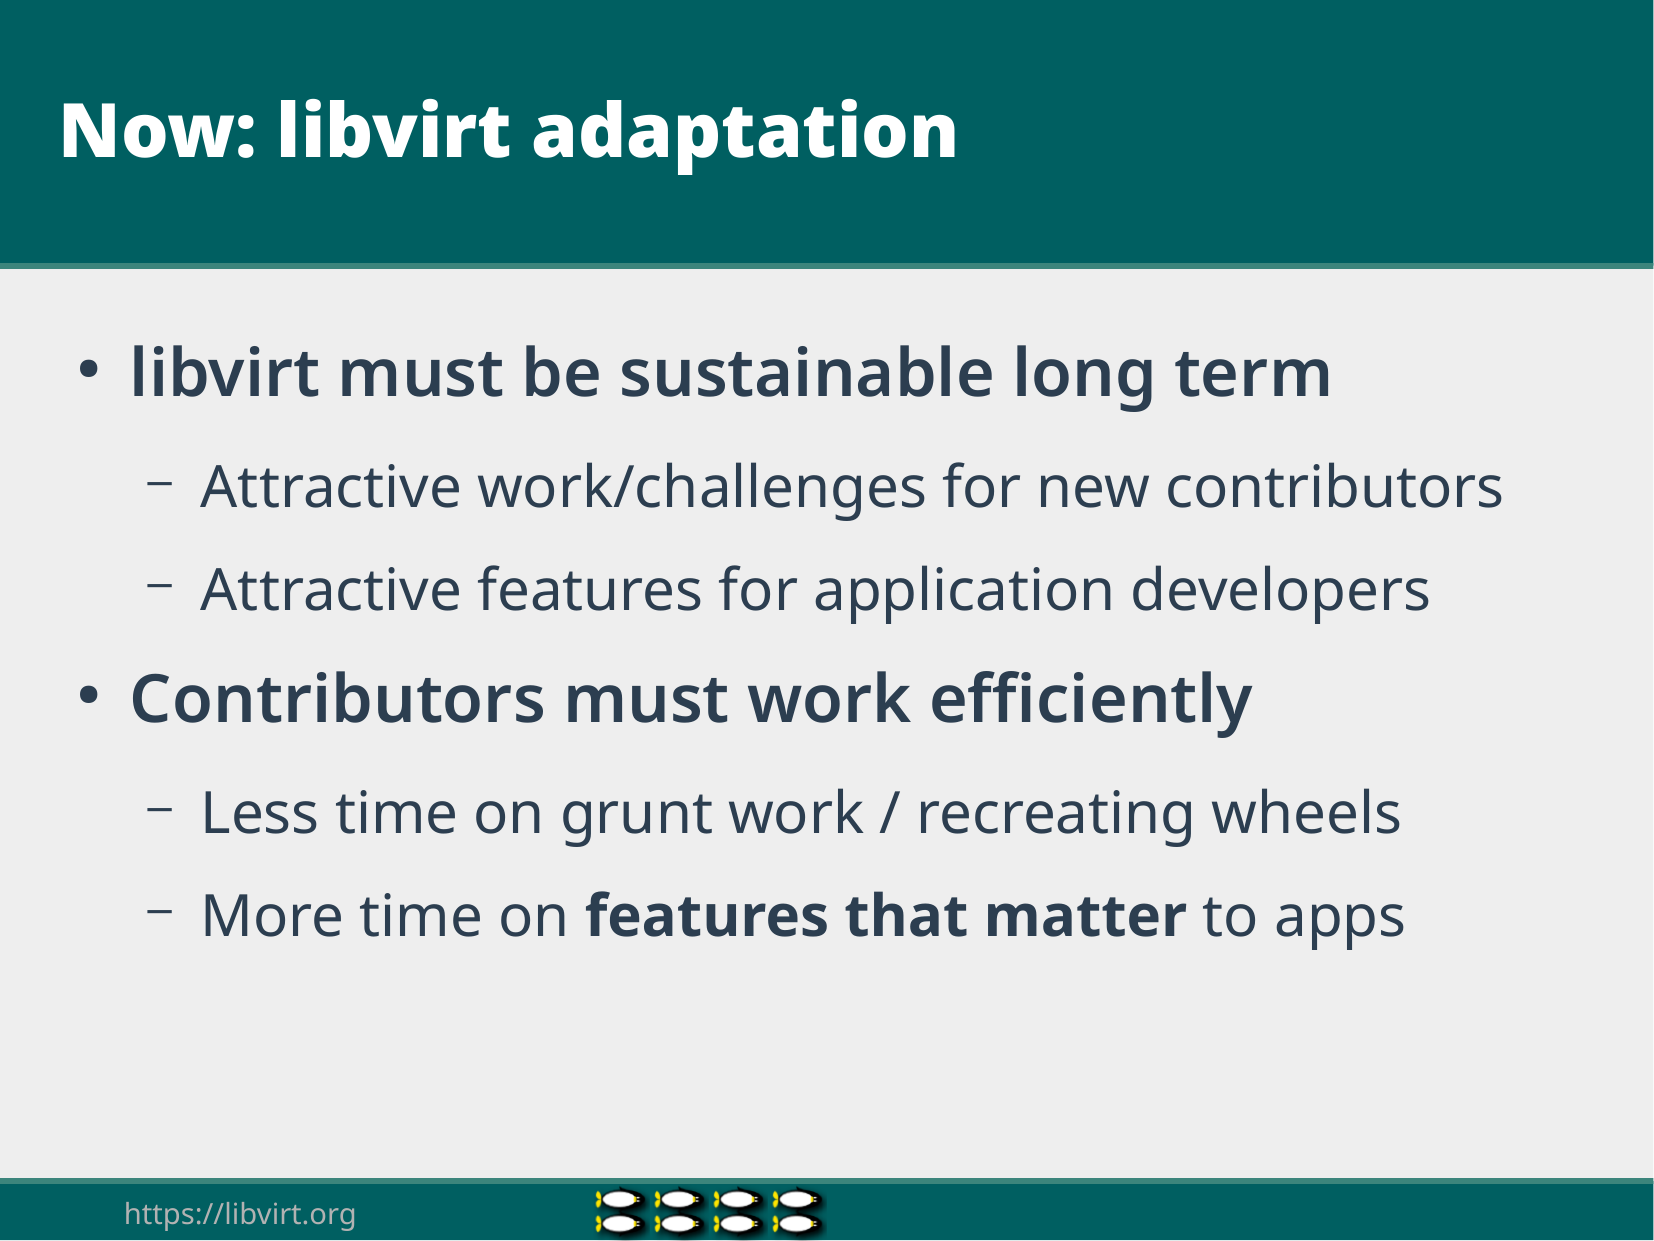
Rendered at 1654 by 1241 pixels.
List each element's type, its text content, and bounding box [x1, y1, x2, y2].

title Now: libvirt adaptation [59, 49, 1595, 207]
list libvirt must be sustainable long term Attractive work/challenges for new contributors Attractive features for application developers Contributors must work efficiently Less time on grunt work / recreating wheels More time on features that matter to apps [59, 324, 1595, 1152]
text_box [590, 1181, 827, 1241]
